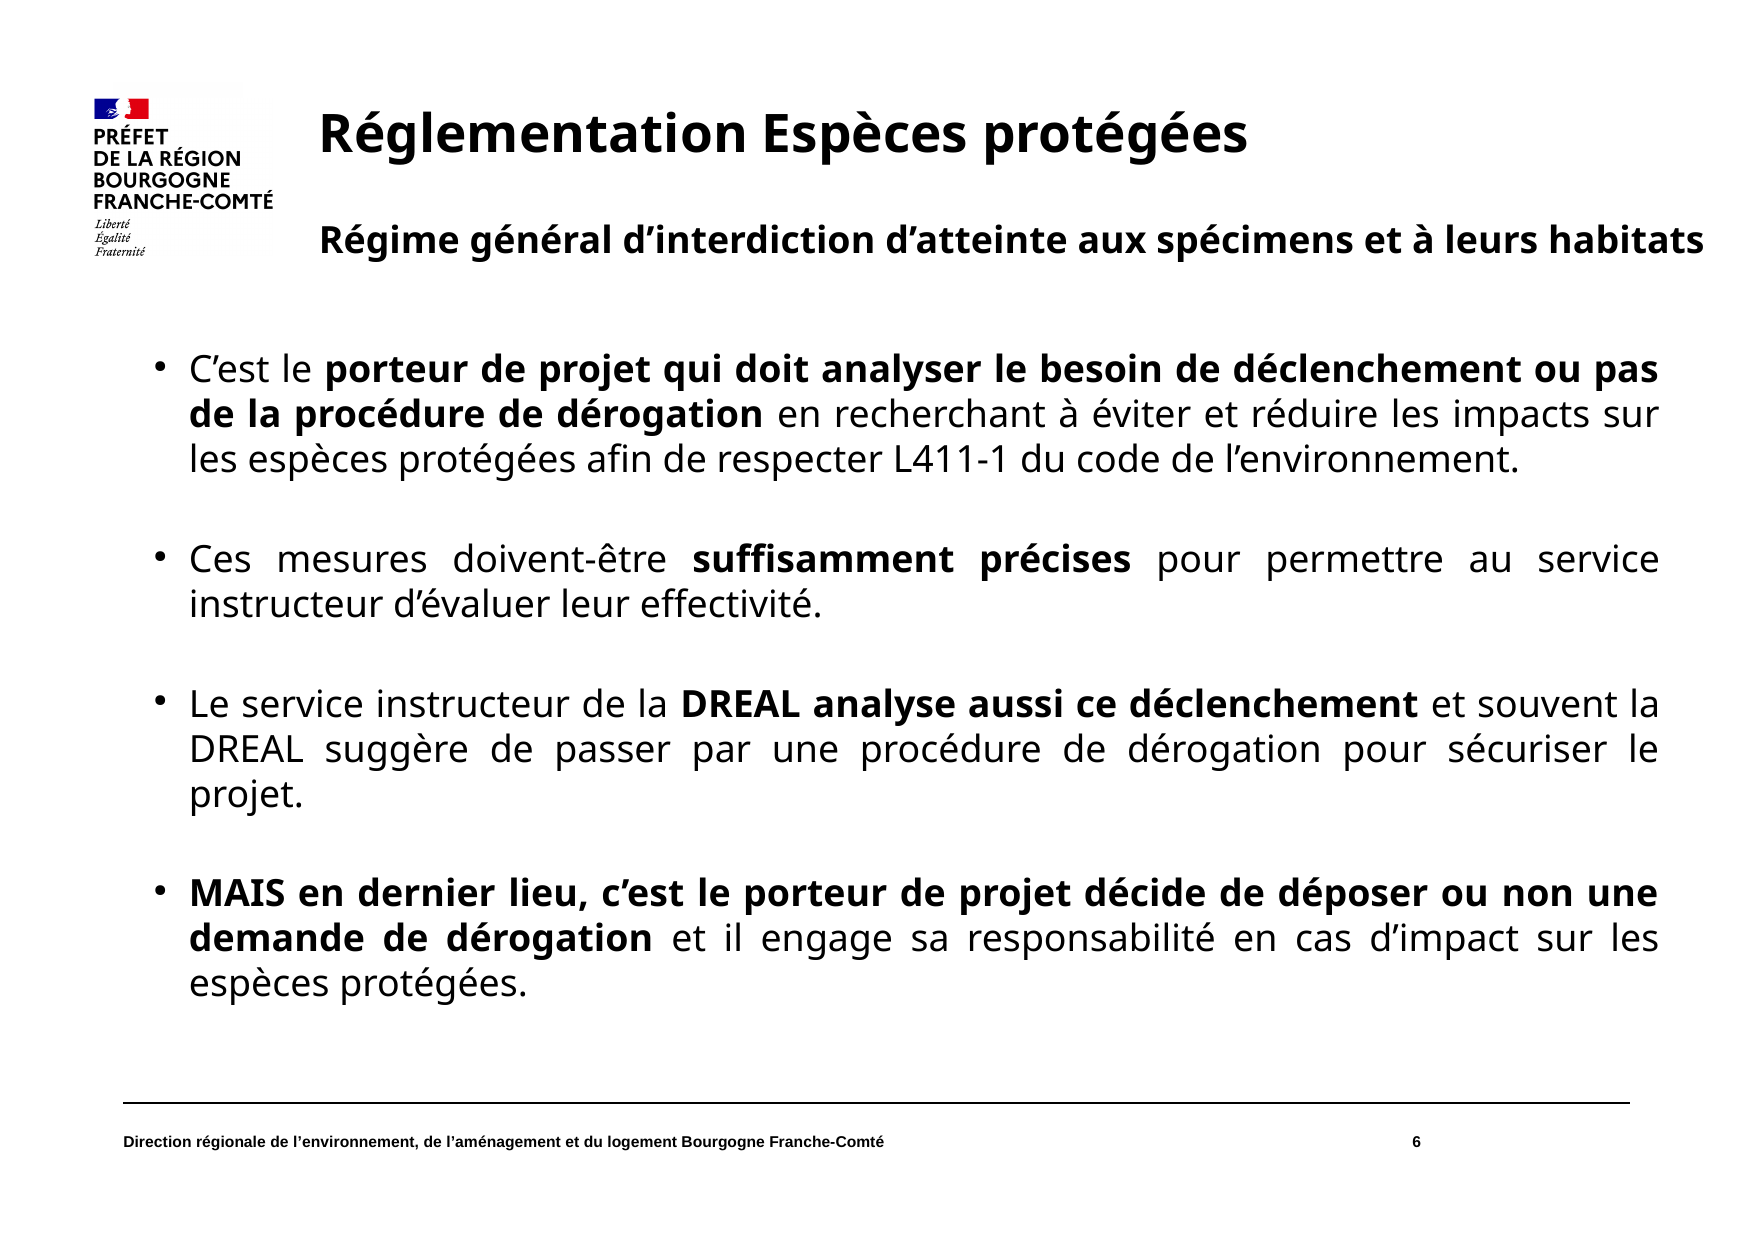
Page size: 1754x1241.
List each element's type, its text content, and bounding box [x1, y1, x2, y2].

list C’est le porteur de projet qui doit analyser le besoin de déclenchement ou pas de la procédure de dérogation en recherchant à éviter et réduire les impacts sur les espèces protégées afin de respecter L411-1 du code de l’environnement. Ces mesures doivent-être suffisamment précises pour permettre au service instructeur d’évaluer leur effectivité. Le service instructeur de la DREAL analyse aussi ce déclenchement et souvent la DREAL suggère de passer par une procédure de dérogation pour sécuriser le projet. MAIS en dernier lieu, c’est le porteur de projet décide de déposer ou non une demande de dérogation et il engage sa responsabilité en cas d’impact sur les espèces protégées. [153, 295, 1661, 1123]
picture [94, 82, 273, 256]
title Réglementation Espèces protégées Régime général d’interdiction d’atteinte aux spécimens et à leurs habitats [318, 106, 1754, 296]
